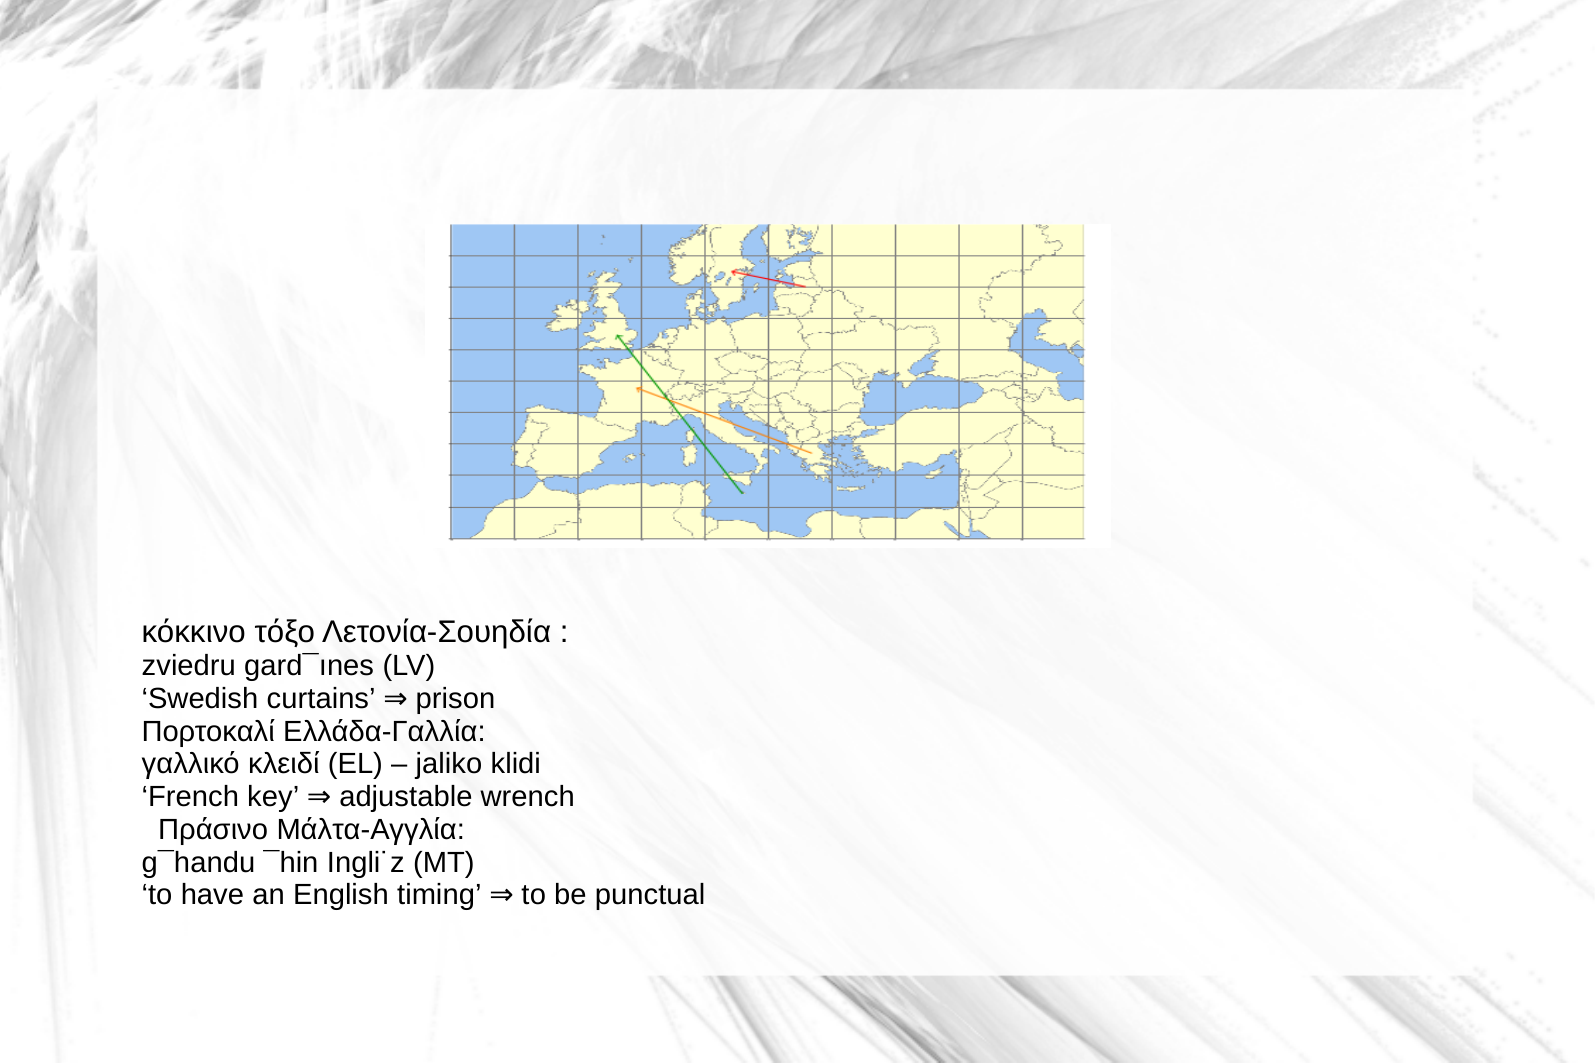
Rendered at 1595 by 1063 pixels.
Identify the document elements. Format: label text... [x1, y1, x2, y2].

picture [425, 224, 1111, 548]
title [113, 80, 1453, 256]
text_box κόκκινο τόξο Λετονία-Σουηδία : zviedru gard¯ınes (LV) ‘Swedish curtains’ ⇒ prison Πορτοκαλί Eλλάδα-Γαλλία: γαλλικό κλειδί (EL) – jaliko klidi ‘French key’ ⇒ adjustable wrench Πράσινο Μάλτα-Αγγλία: g¯handu ¯hin Ingli˙z (MT) ‘to have an English timing’ ⇒ to be punctual [141, 614, 706, 958]
